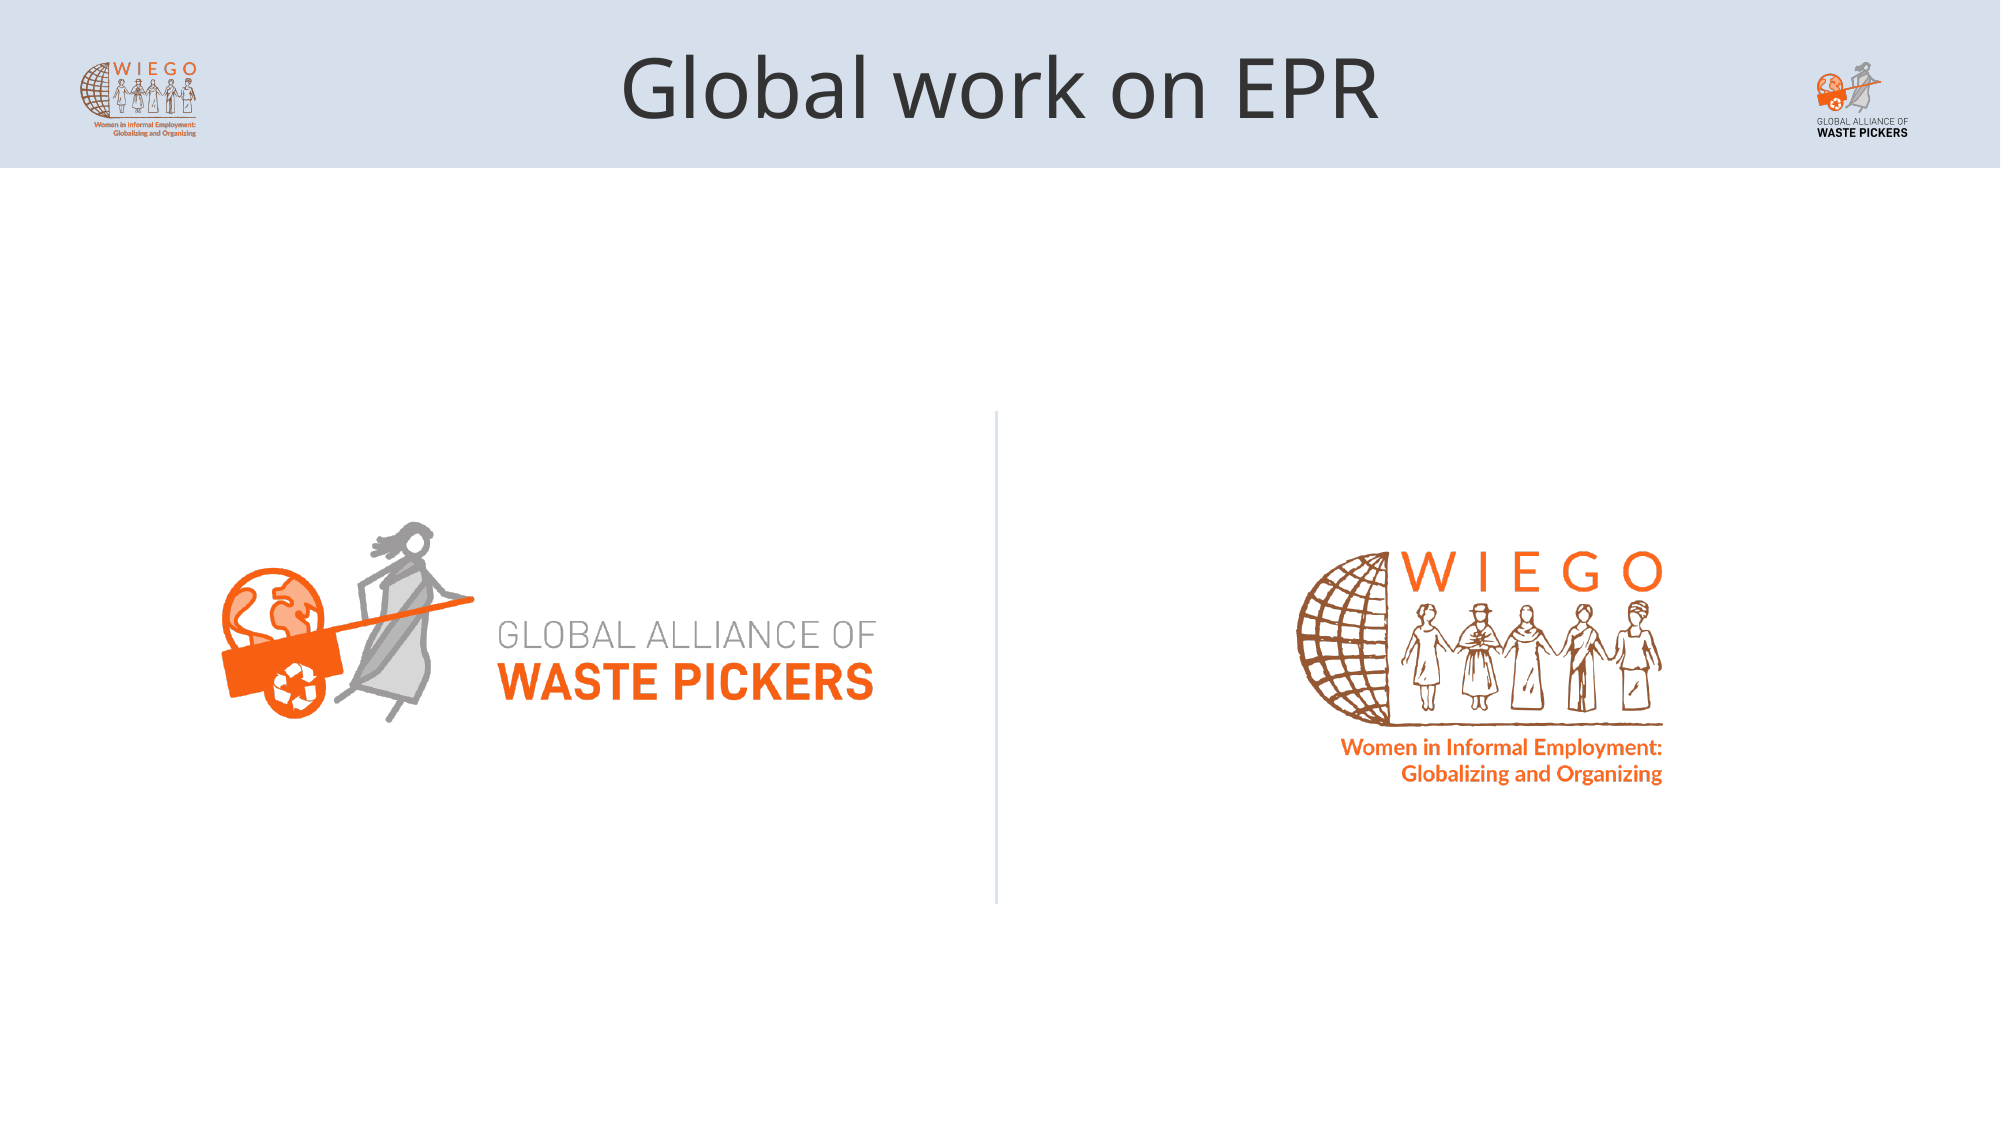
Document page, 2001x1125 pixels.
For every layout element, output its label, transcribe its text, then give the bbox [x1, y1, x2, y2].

text_box Global work on EPR [504, 27, 1496, 144]
picture [221, 411, 1663, 905]
picture [1817, 62, 1908, 137]
picture [80, 62, 196, 137]
